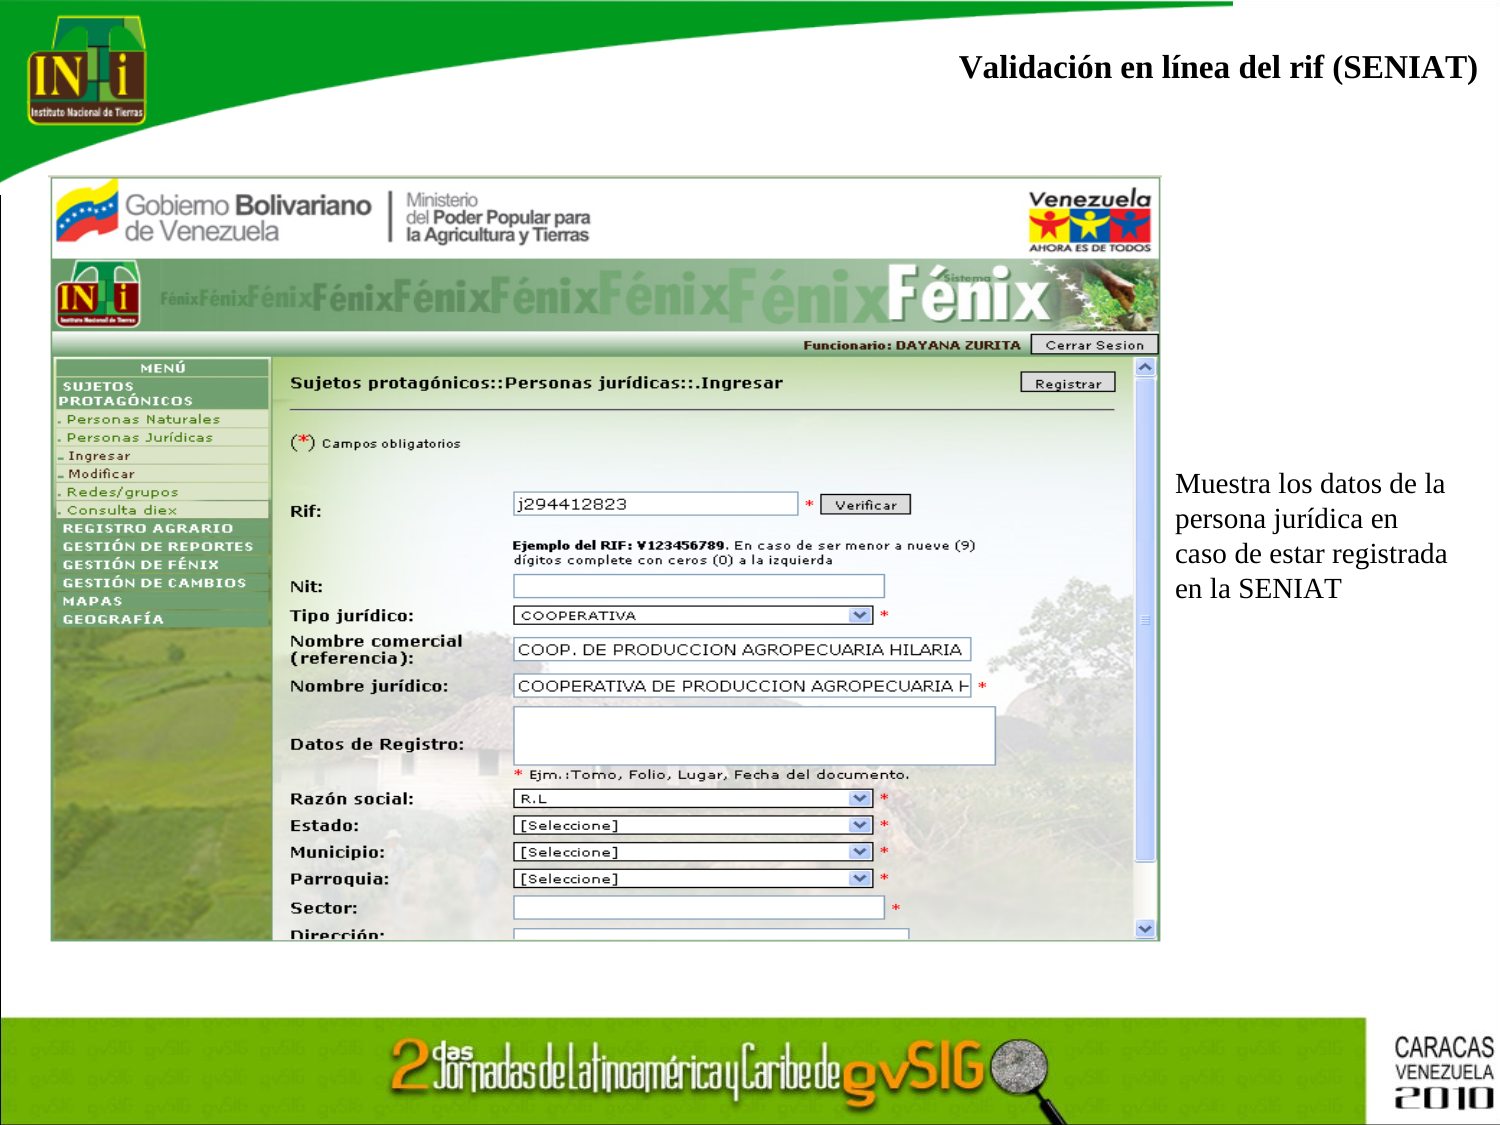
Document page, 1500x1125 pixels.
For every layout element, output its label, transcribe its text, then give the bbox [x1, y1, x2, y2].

text_box Validación en línea del rif (SENIAT) [525, 37, 1494, 93]
picture [0, 0, 1500, 1125]
text_box Muestra los datos de la persona jurídica en caso de estar registrada en la SENIAT [1162, 456, 1465, 613]
